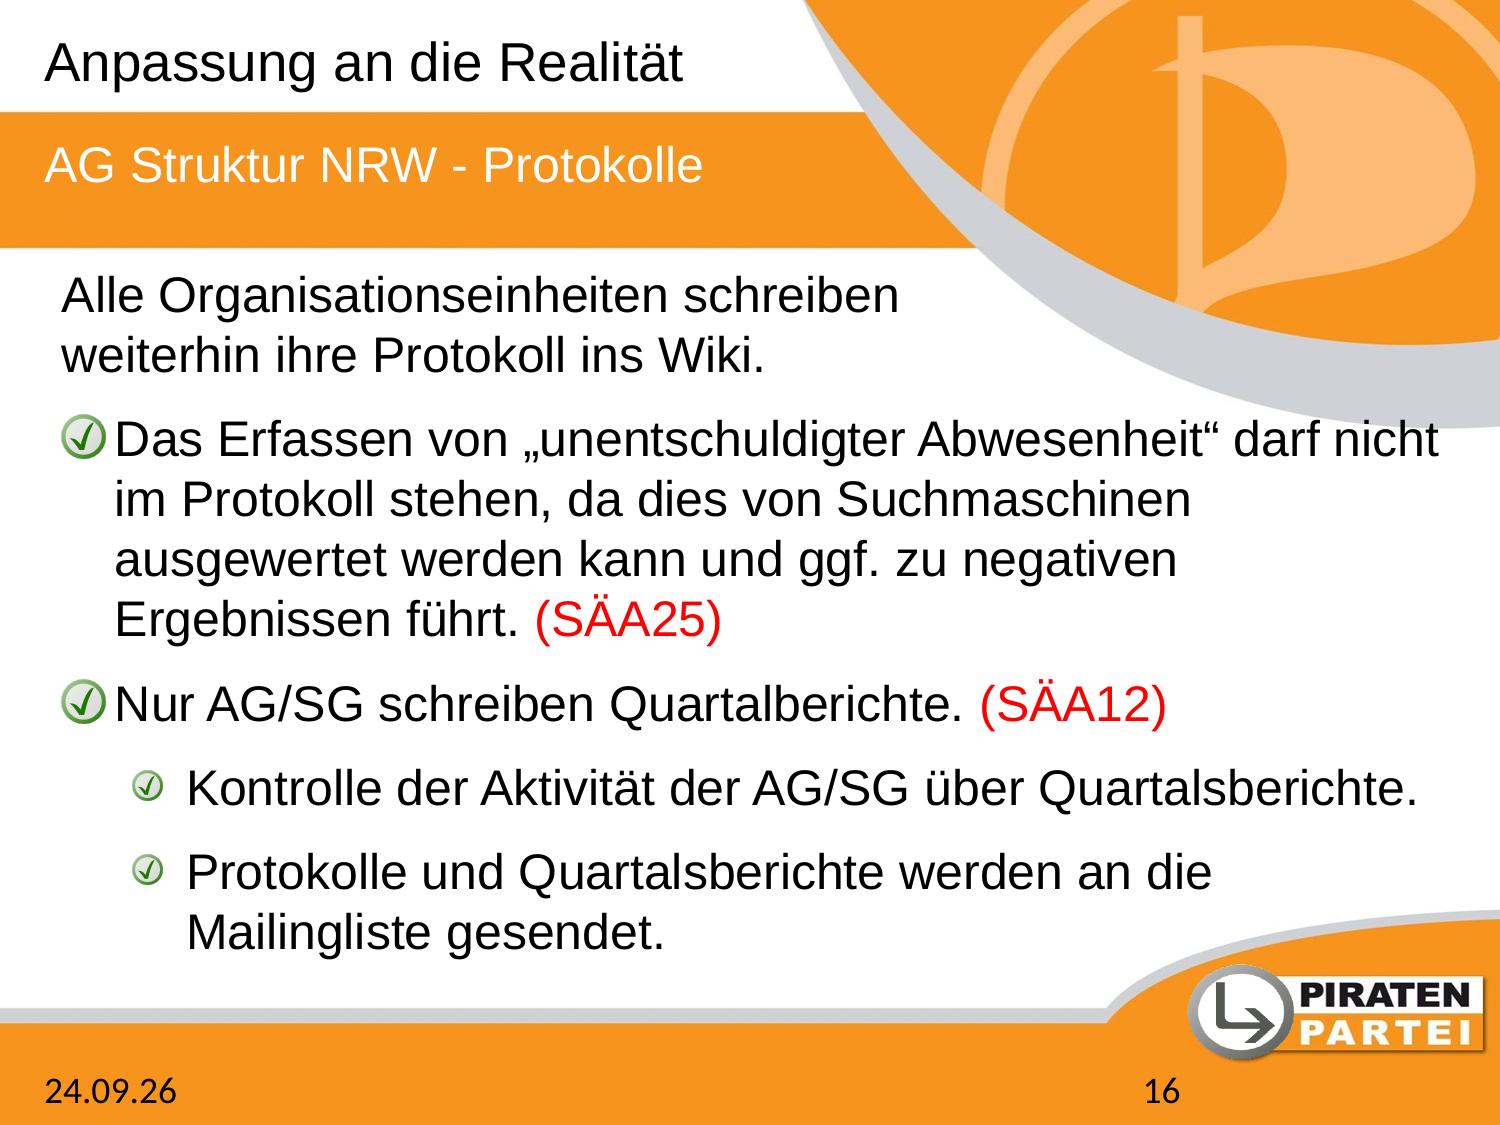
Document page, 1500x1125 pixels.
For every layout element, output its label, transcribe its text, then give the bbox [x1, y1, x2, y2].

slide_number 01.04.14 [29, 1058, 389, 1103]
list Anpassung an die Realität [29, 19, 857, 102]
title AG Struktur NRW - Protokolle [29, 125, 857, 232]
list Alle Organisationseinheiten schreiben weiterhin ihre Protokoll ins Wiki. Das Erfassen von „unentschuldigter Abwesenheit“ darf nicht im Protokoll stehen, da dies von Suchmaschinen ausgewertet werden kann und ggf. zu negativen Ergebnissen führt. (SÄA25) Nur AG/SG schreiben Quartalberichte. (SÄA12) Kontrolle der Aktivität der AG/SG über Quartalsberichte. Protokolle und Quartalsberichte werden an die Mailingliste gesendet. [29, 255, 1471, 1006]
slide_number <Nummer> [1128, 1058, 1478, 1103]
picture [0, 0, 1500, 1125]
